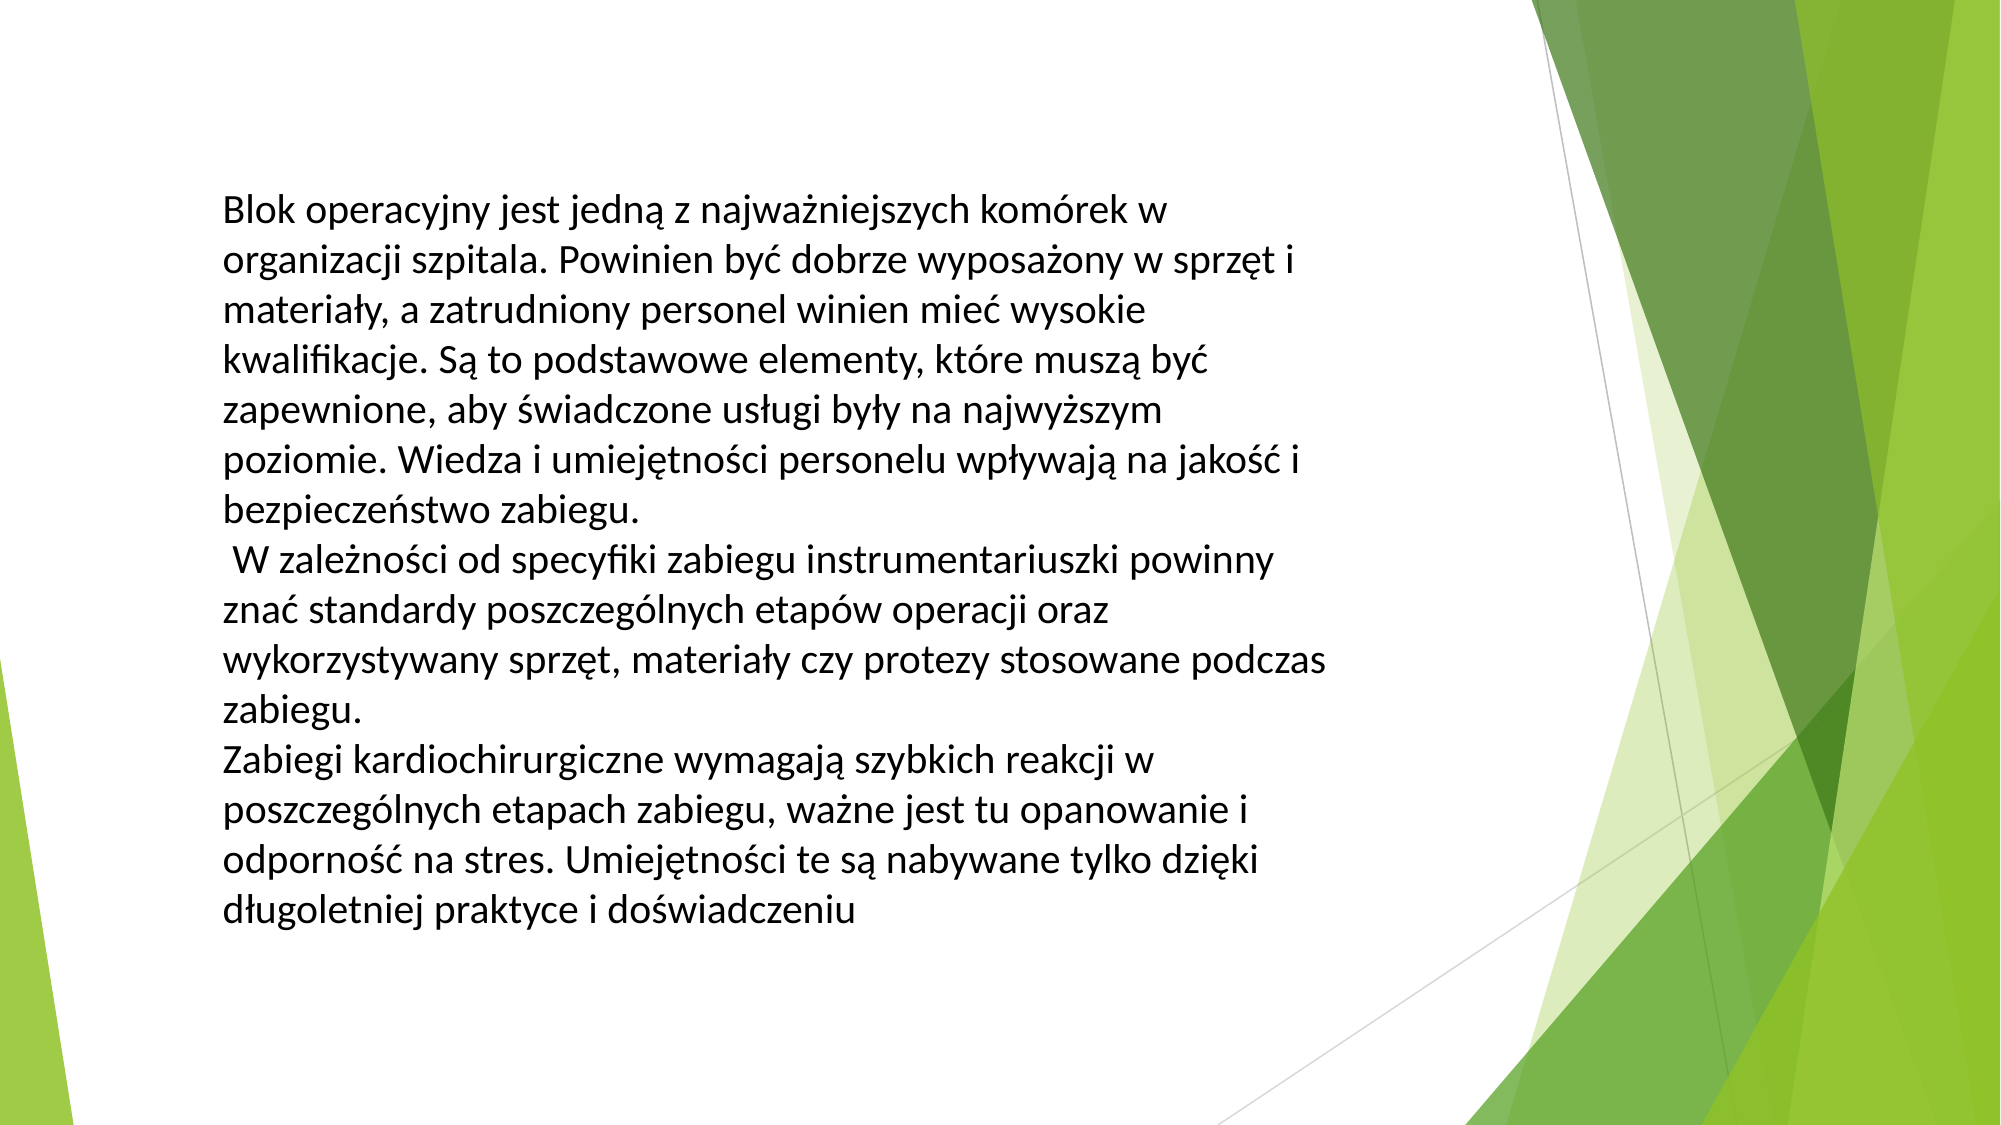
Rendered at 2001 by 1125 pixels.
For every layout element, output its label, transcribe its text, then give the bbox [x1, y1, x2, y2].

text_box Blok operacyjny jest jedną z najważniejszych komórek w organizacji szpitala. Powinien być dobrze wyposażony w sprzęt i materiały, a zatrudniony personel winien mieć wysokie kwalifikacje. Są to podstawowe elementy, które muszą być zapewnione, aby świadczone usługi były na najwyższym poziomie. Wiedza i umiejętności personelu wpływają na jakość i bezpieczeństwo zabiegu. W zależności od specyfiki zabiegu instrumentariuszki powinny znać standardy poszczególnych etapów operacji oraz wykorzystywany sprzęt, materiały czy protezy stosowane podczas zabiegu. Zabiegi kardiochirurgiczne wymagają szybkich reakcji w poszczególnych etapach zabiegu, ważne jest tu opanowanie i odporność na stres. Umiejętności te są nabywane tylko dzięki długoletniej praktyce i doświadczeniu [207, 173, 1352, 947]
